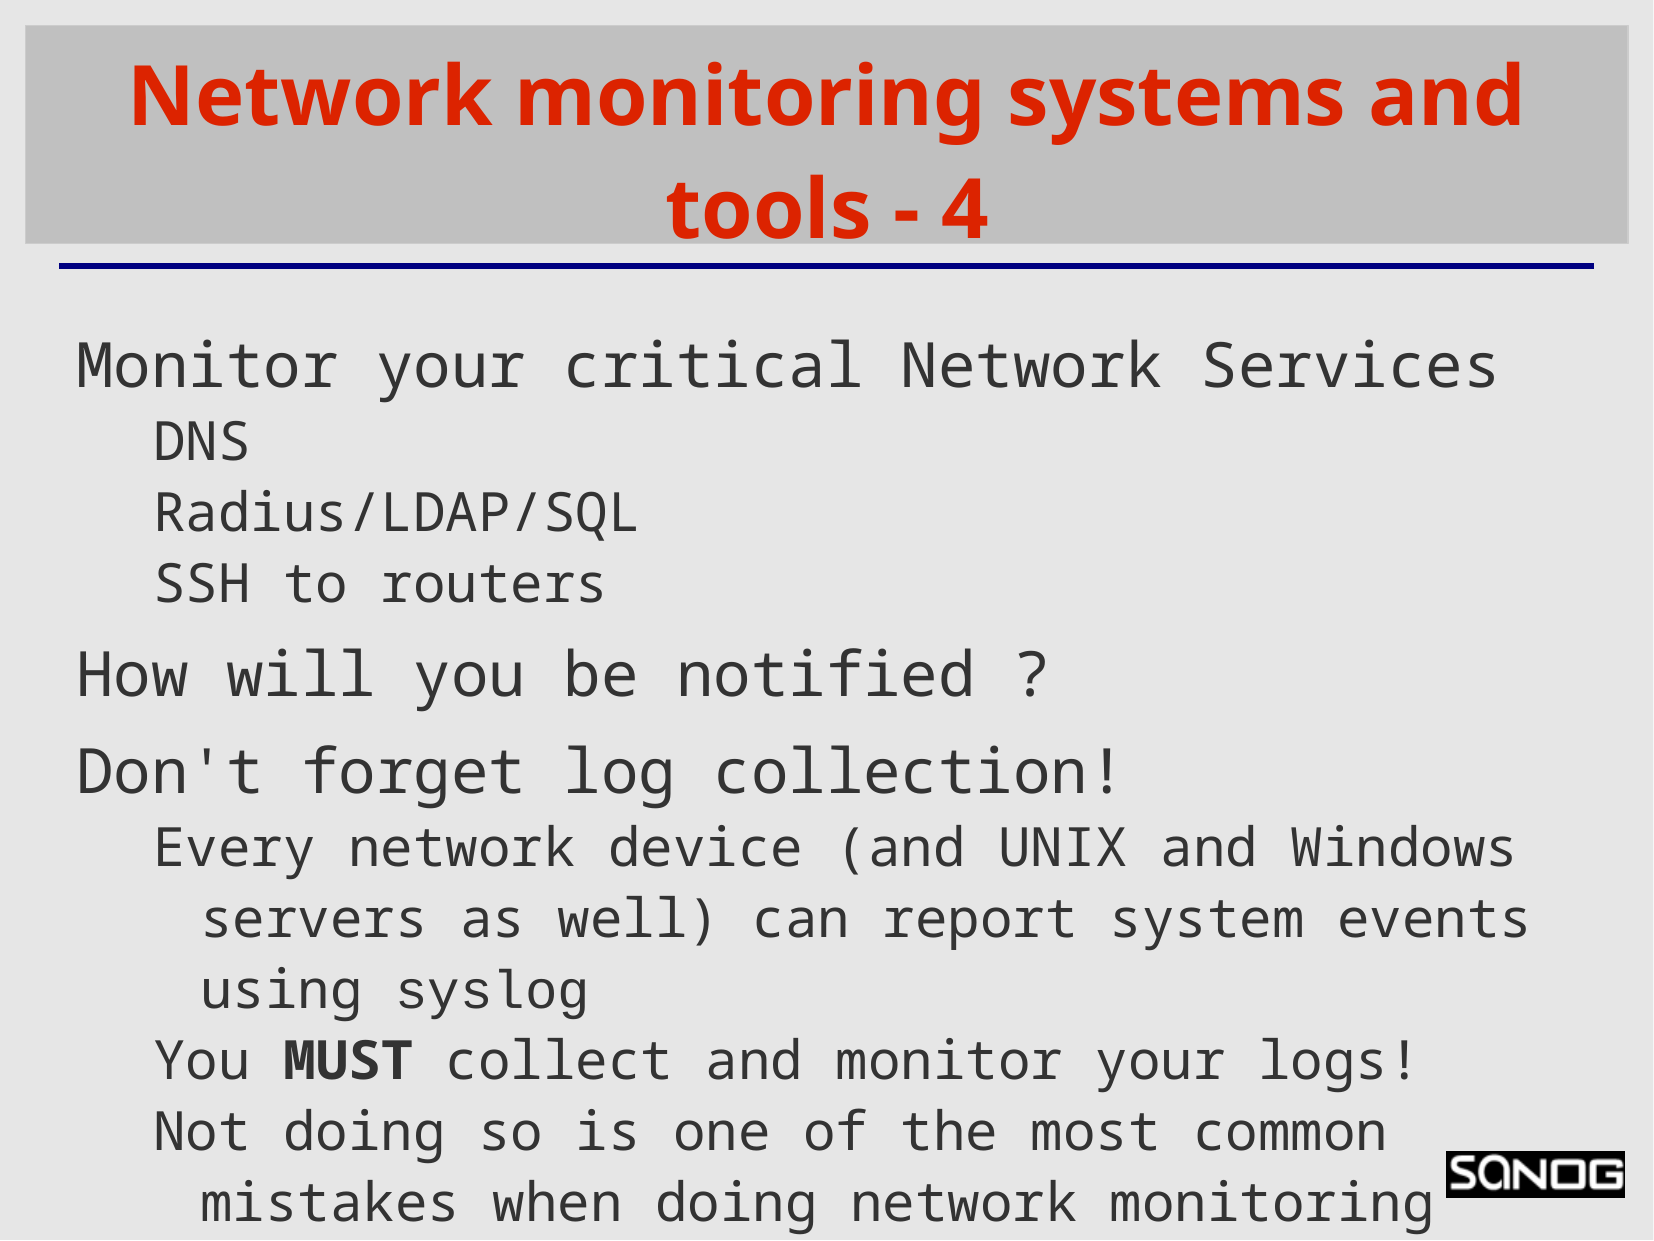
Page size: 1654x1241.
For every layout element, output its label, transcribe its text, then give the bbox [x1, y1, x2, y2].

picture [1446, 1151, 1625, 1198]
title Network monitoring systems and tools - 4 [121, 46, 1534, 254]
list Monitor your critical Network Services DNS Radius/LDAP/SQL SSH to routers How will you be notified ? Don't forget log collection! Every network device (and UNIX and Windows servers as well) can report system events using syslog You MUST collect and monitor your logs! Not doing so is one of the most common mistakes when doing network monitoring [59, 322, 1595, 1132]
